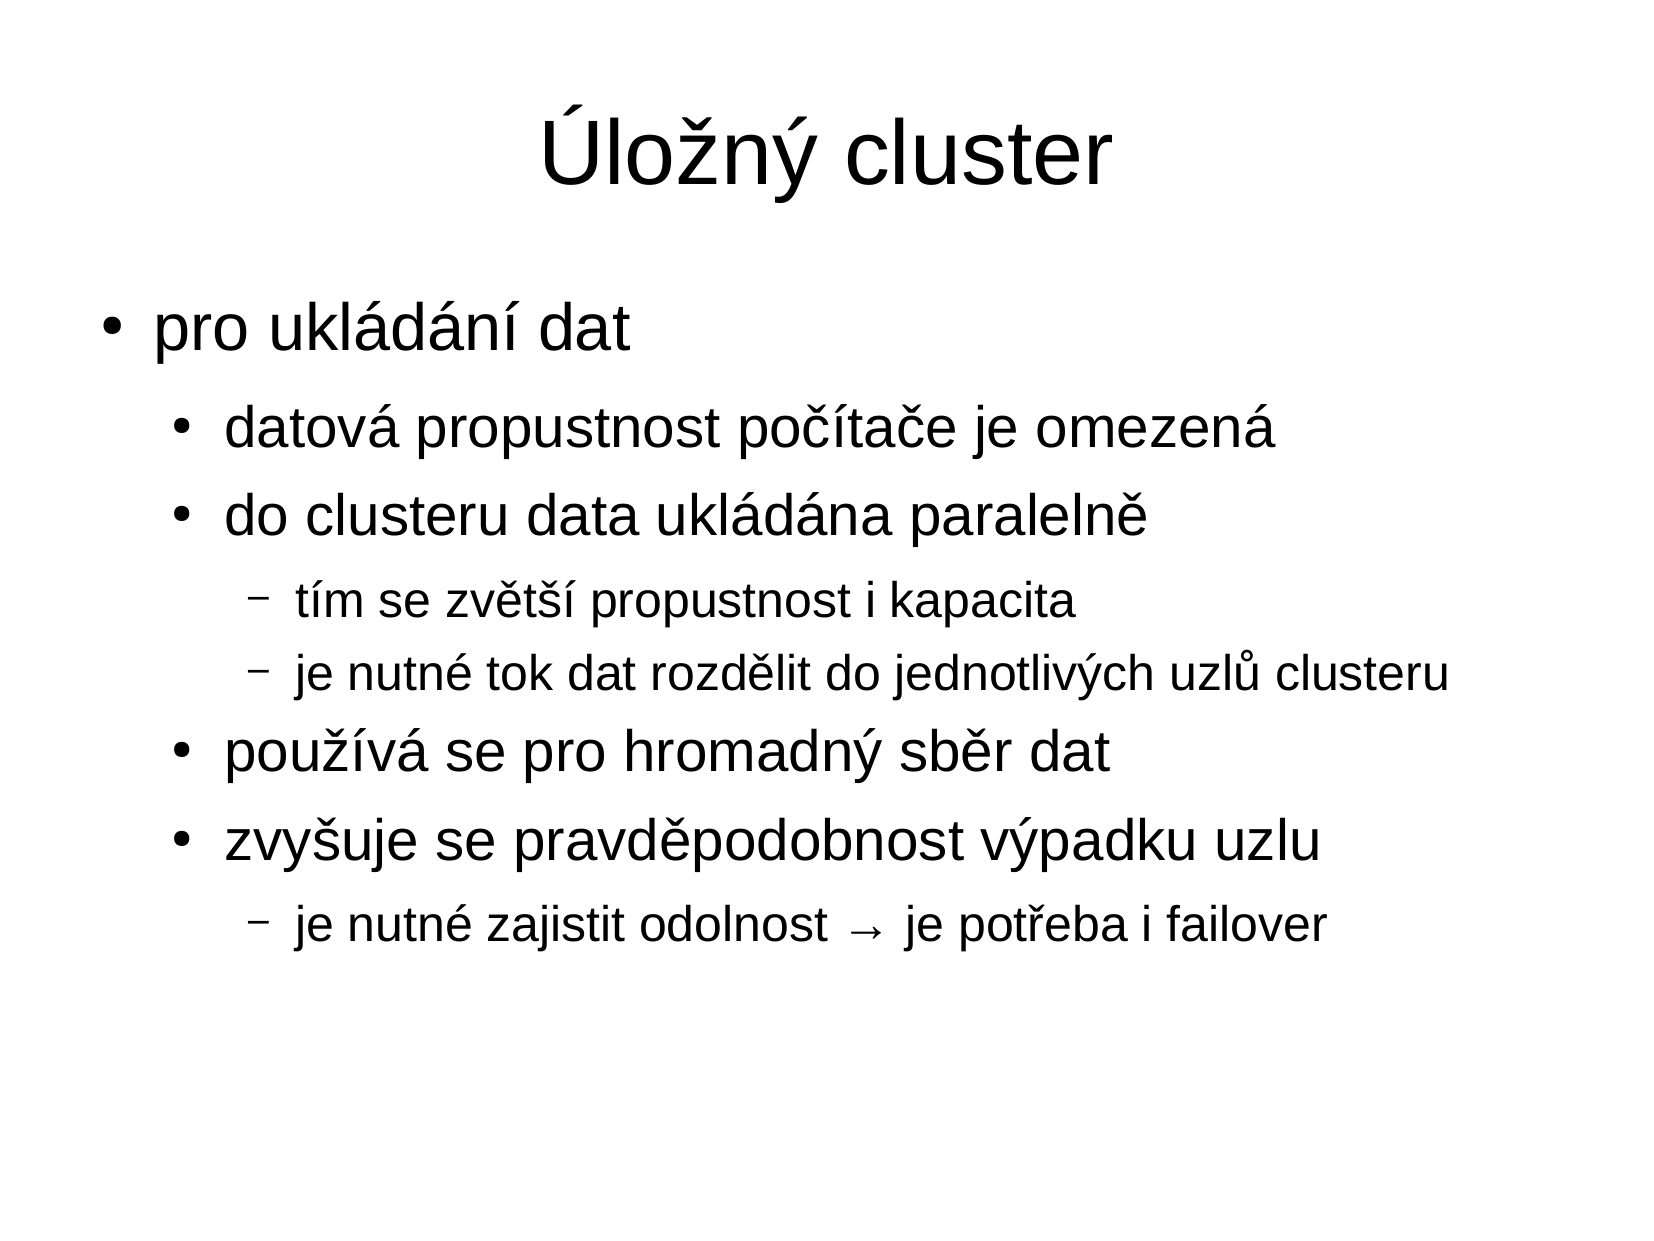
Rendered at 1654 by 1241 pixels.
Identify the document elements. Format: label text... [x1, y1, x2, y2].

title Úložný cluster [82, 49, 1571, 257]
list pro ukládání dat datová propustnost počítače je omezená do clusteru data ukládána paralelně tím se zvětší propustnost i kapacita je nutné tok dat rozdělit do jednotlivých uzlů clusteru používá se pro hromadný sběr dat zvyšuje se pravděpodobnost výpadku uzlu je nutné zajistit odolnost → je potřeba i failover [82, 290, 1571, 1094]
